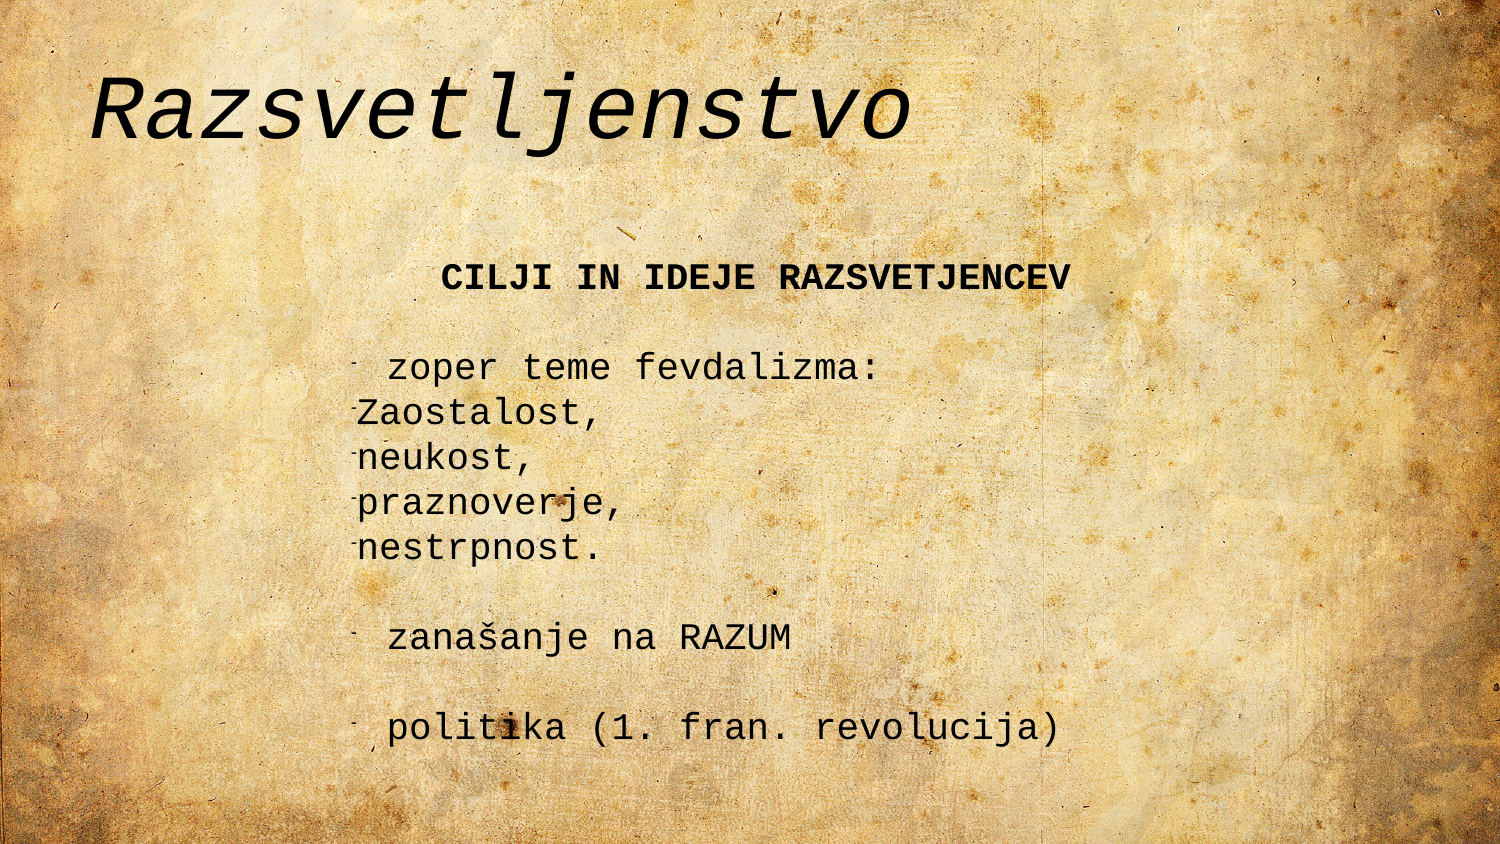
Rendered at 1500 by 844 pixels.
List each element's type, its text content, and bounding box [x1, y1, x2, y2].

picture [0, 0, 1500, 844]
text_box CILJI IN IDEJE RAZSVETJENCEV zoper teme fevdalizma: Zaostalost, neukost, praznoverje, nestrpnost. zanašanje na RAZUM politika (1. fran. revolucija) [336, 244, 1176, 844]
